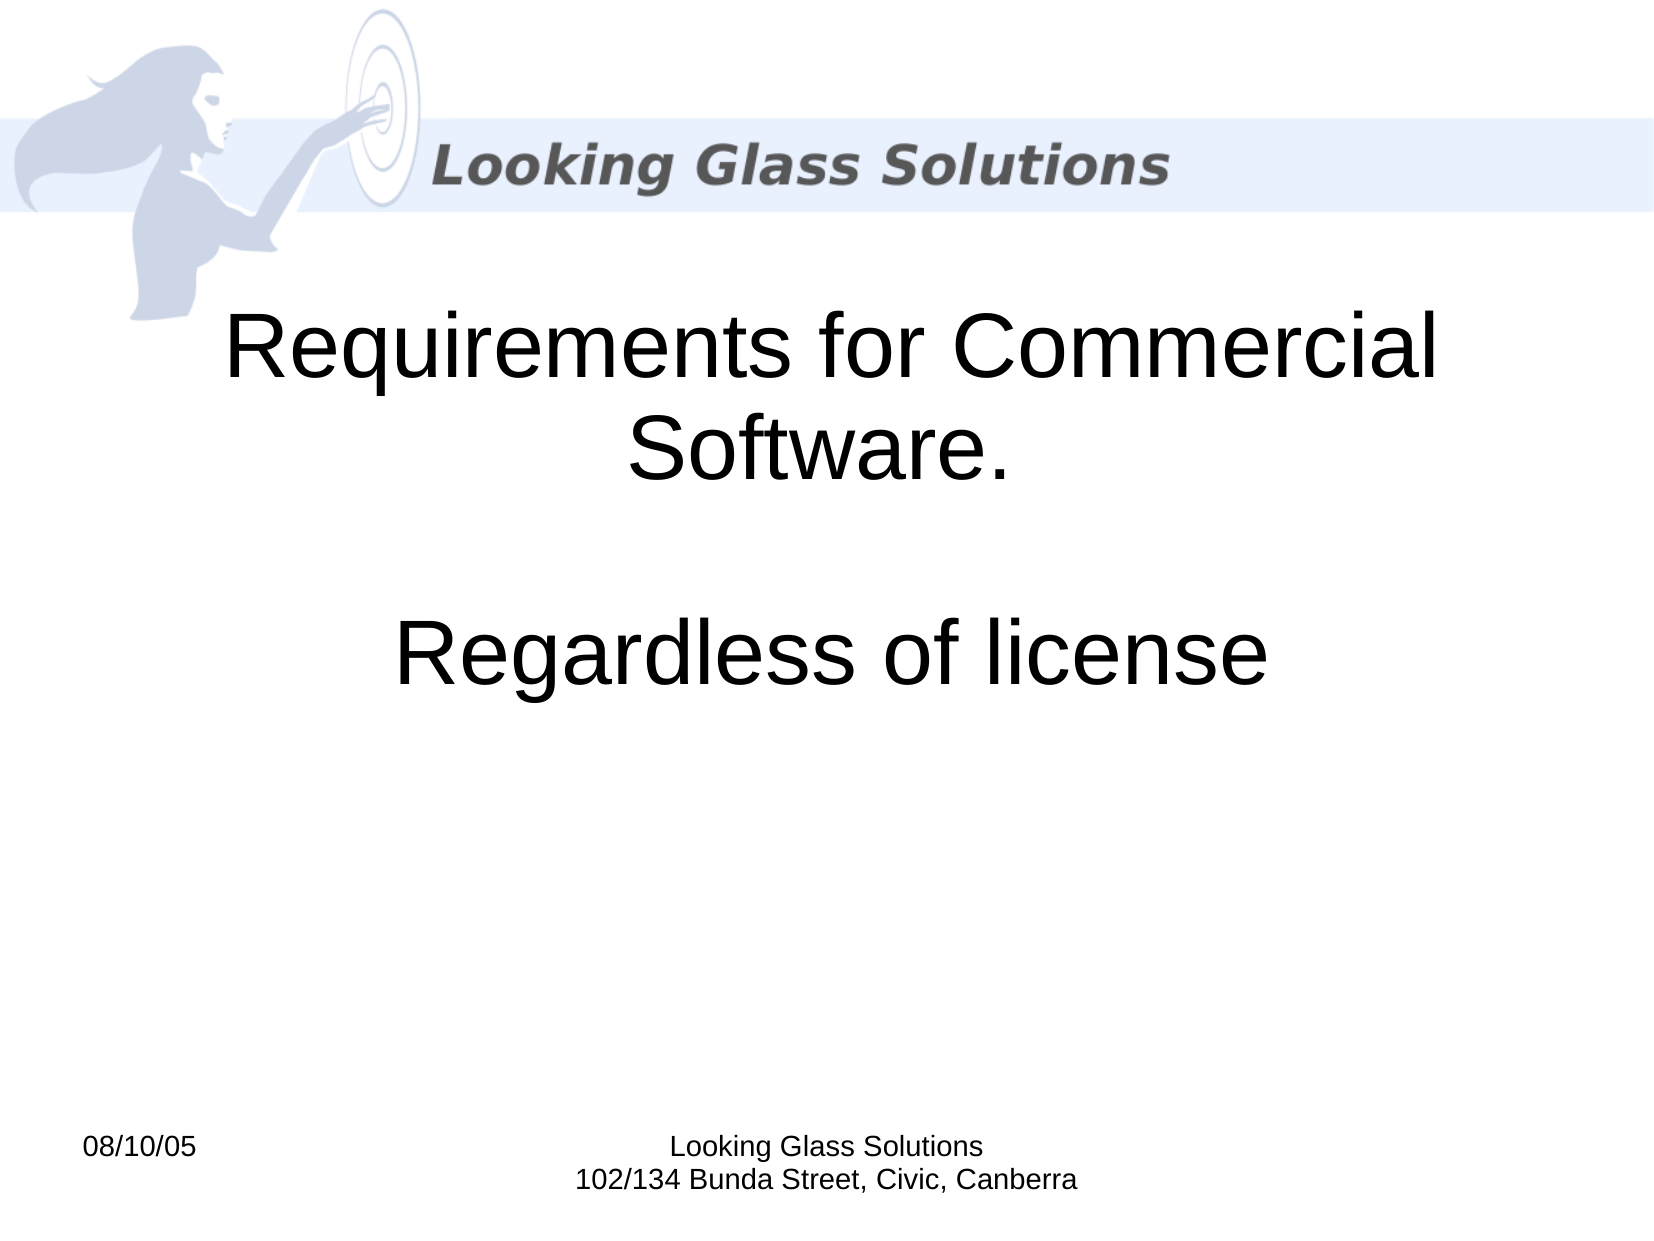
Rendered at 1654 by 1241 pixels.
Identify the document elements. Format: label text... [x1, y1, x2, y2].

picture [0, 0, 1654, 325]
title Requirements for Commercial Software. Regardless of license [88, 294, 1577, 705]
